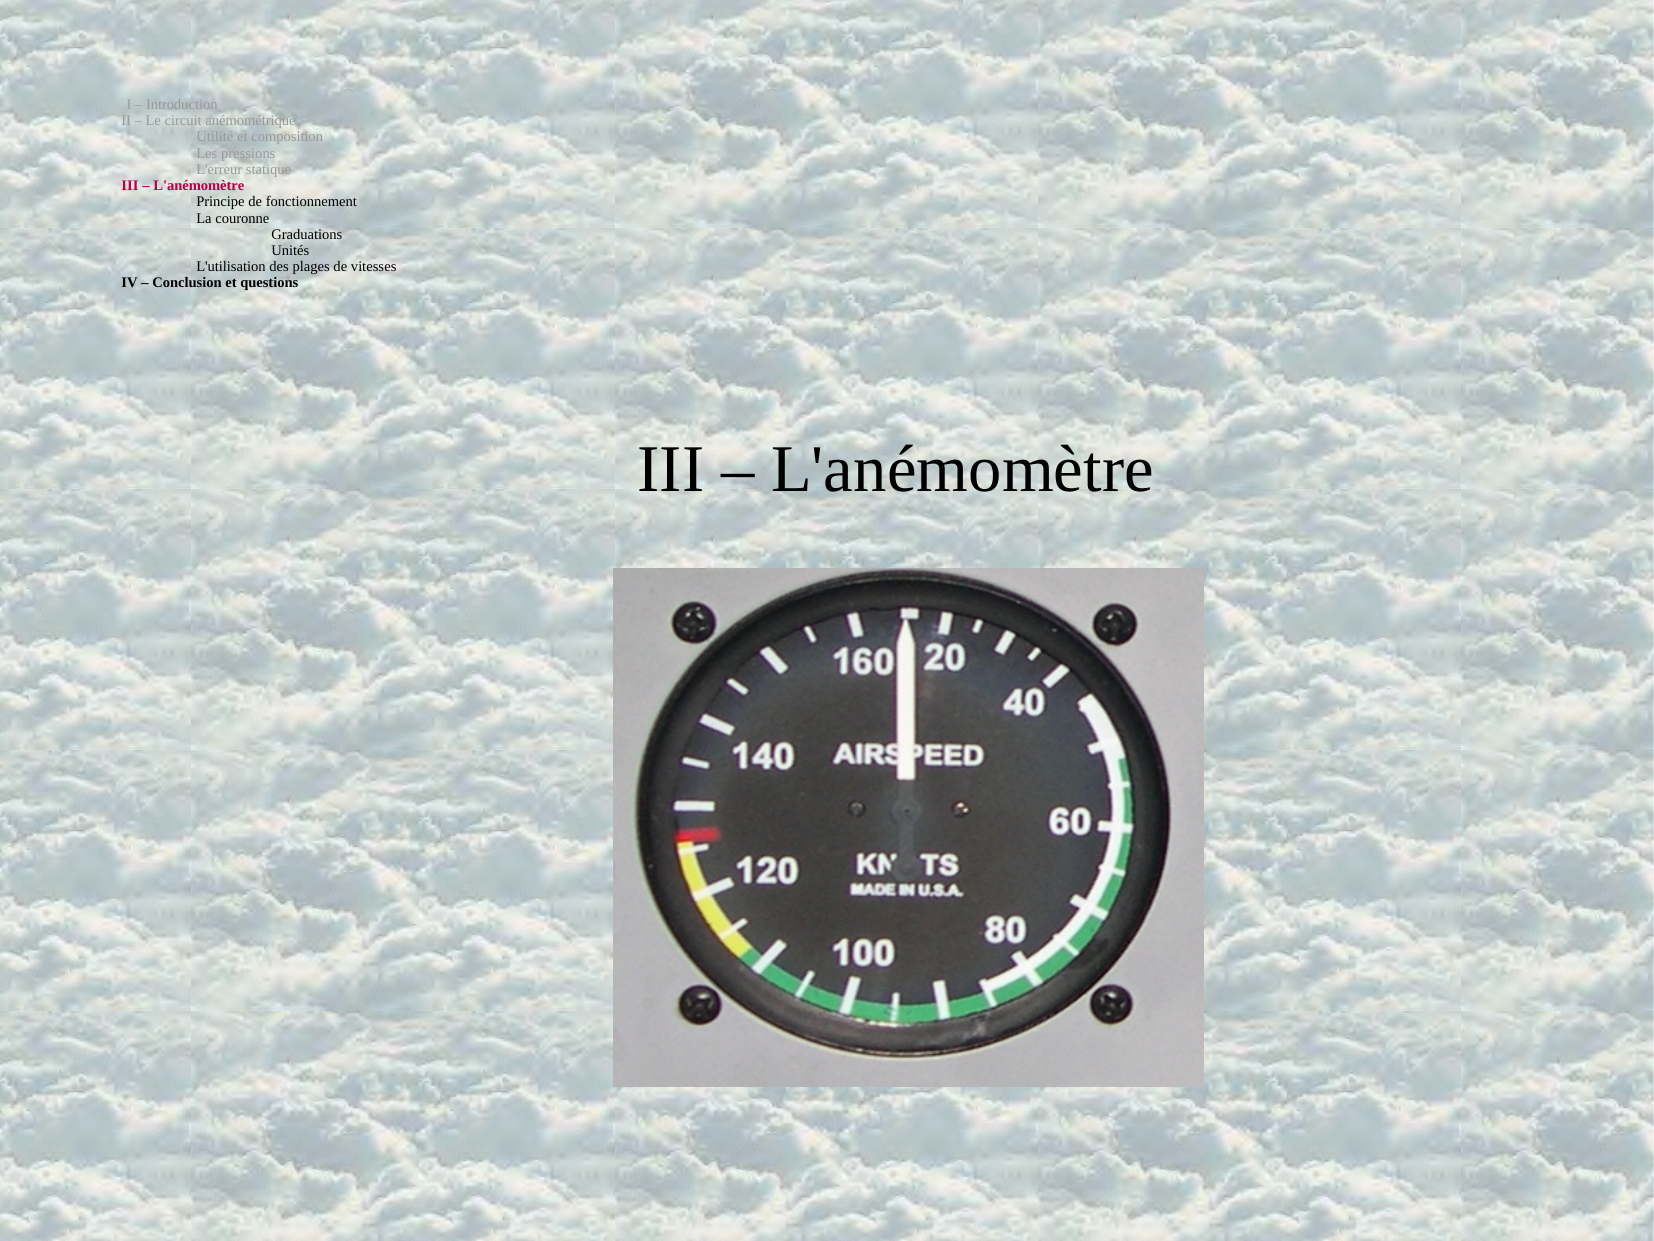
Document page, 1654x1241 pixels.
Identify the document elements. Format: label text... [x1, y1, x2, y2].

list III – L'anémomètre [124, 342, 1537, 1124]
picture [0, 0, 1654, 1241]
title I – Introduction II – Le circuit anémométrique Utilité et composition Les pressions L'erreur statique III – L'anémomètre Principe de fonctionnement La couronne Graduations Unités L'utilisation des plages de vitesses IV – Conclusion et questions [121, 71, 1534, 316]
